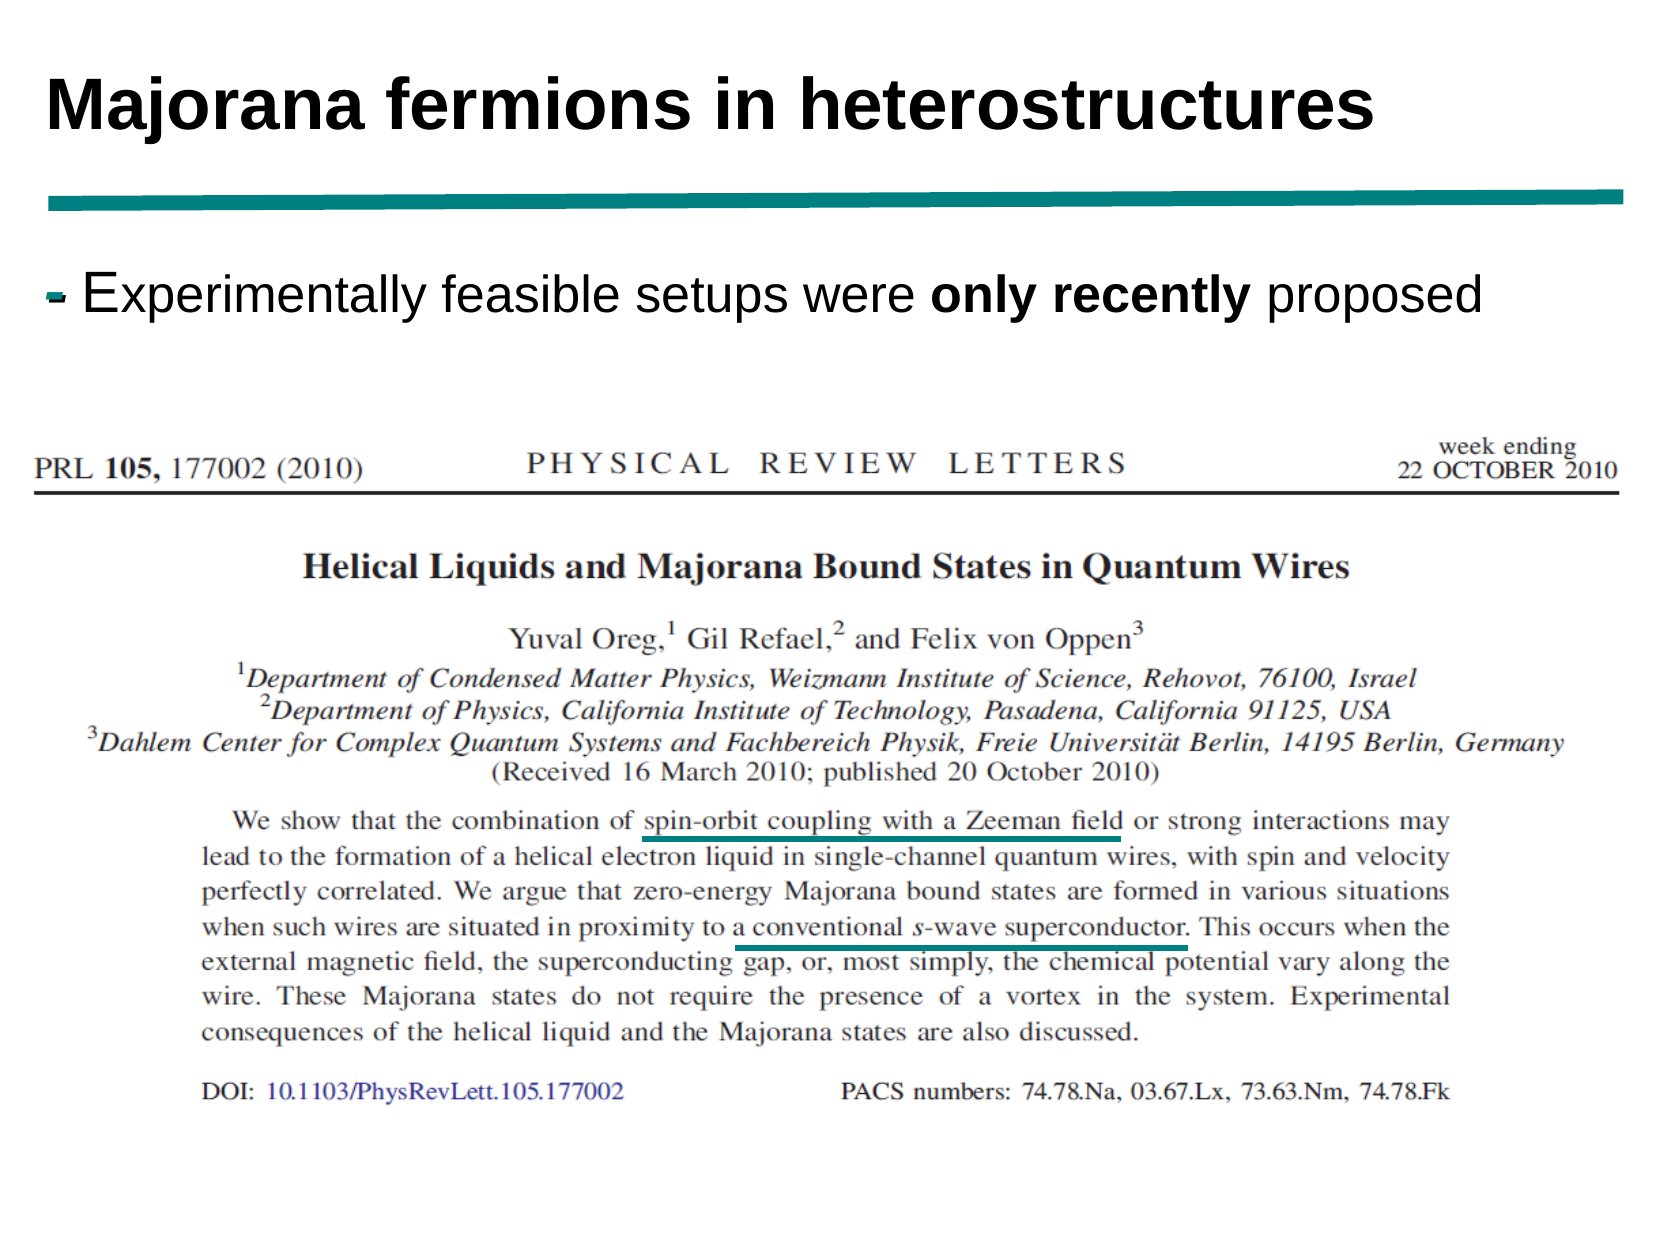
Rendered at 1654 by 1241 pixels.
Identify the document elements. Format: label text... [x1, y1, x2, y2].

text_box - Experimentally feasible setups were only recently proposed [30, 231, 1651, 346]
text_box Majorana fermions in heterostructures [30, 35, 1456, 160]
picture [22, 429, 1648, 1134]
